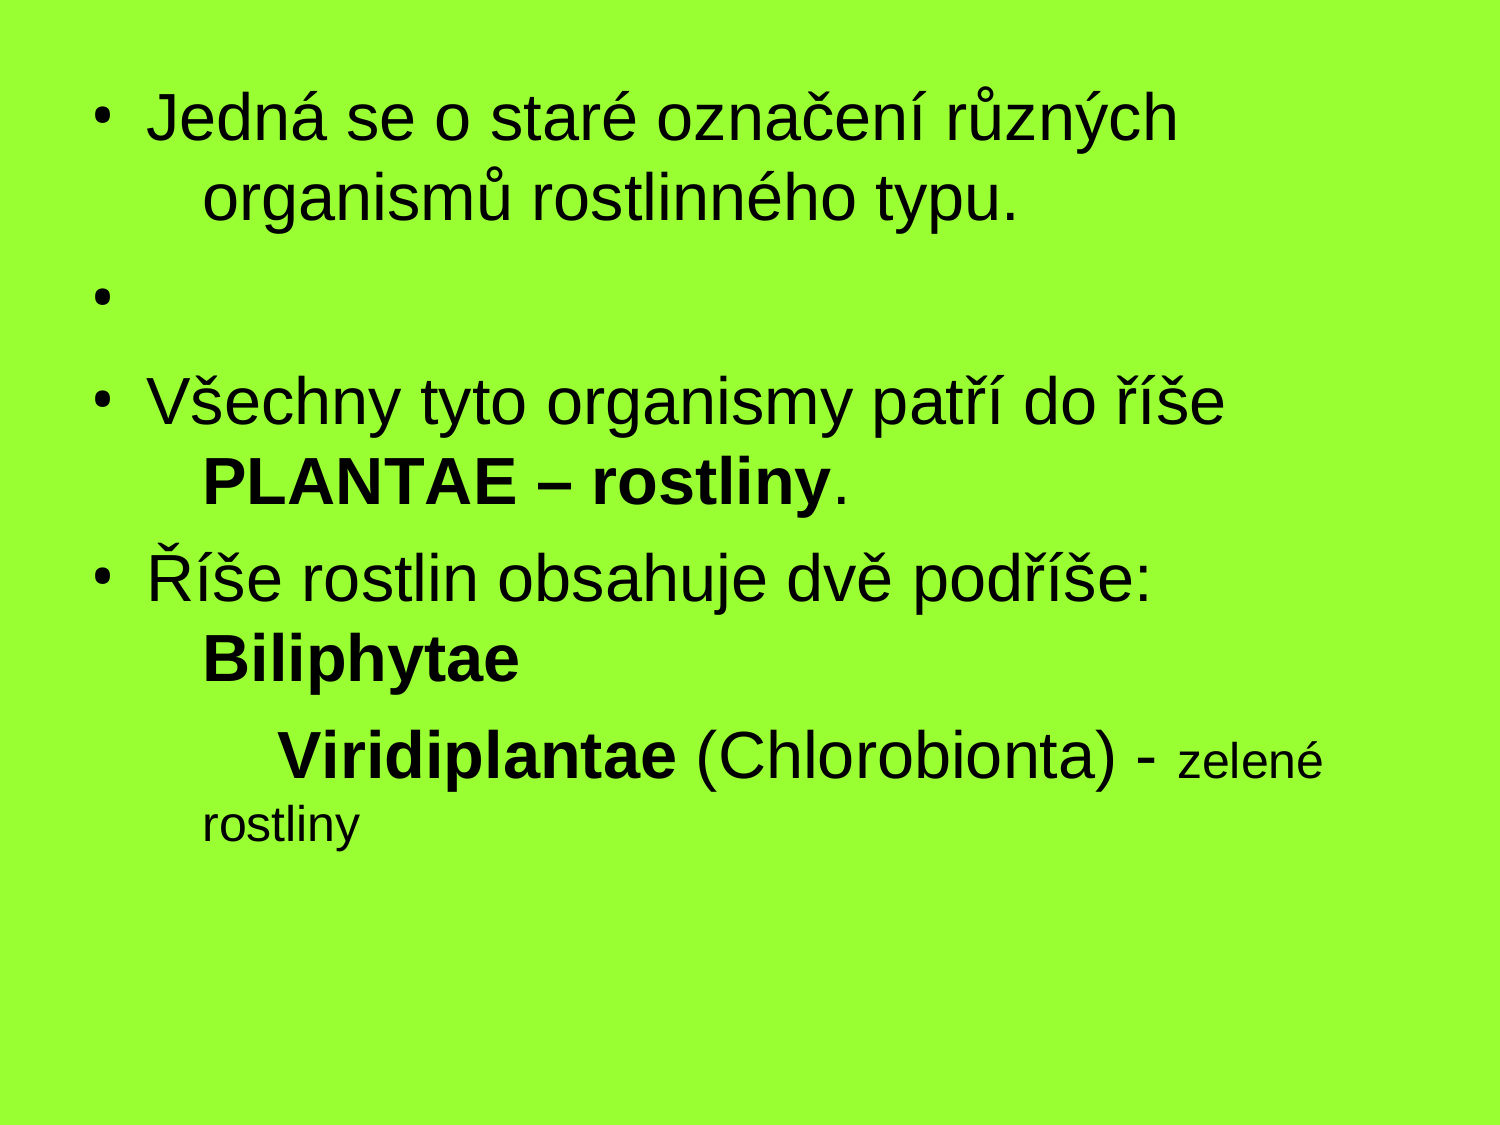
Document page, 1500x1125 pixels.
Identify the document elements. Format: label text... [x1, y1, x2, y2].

list Jedná se o staré označení různých organismů rostlinného typu. Všechny tyto organismy patří do říše PLANTAE – rostliny. Říše rostlin obsahuje dvě podříše: Biliphytae Viridiplantae (Chlorobionta) - zelené rostliny [75, 66, 1426, 1005]
